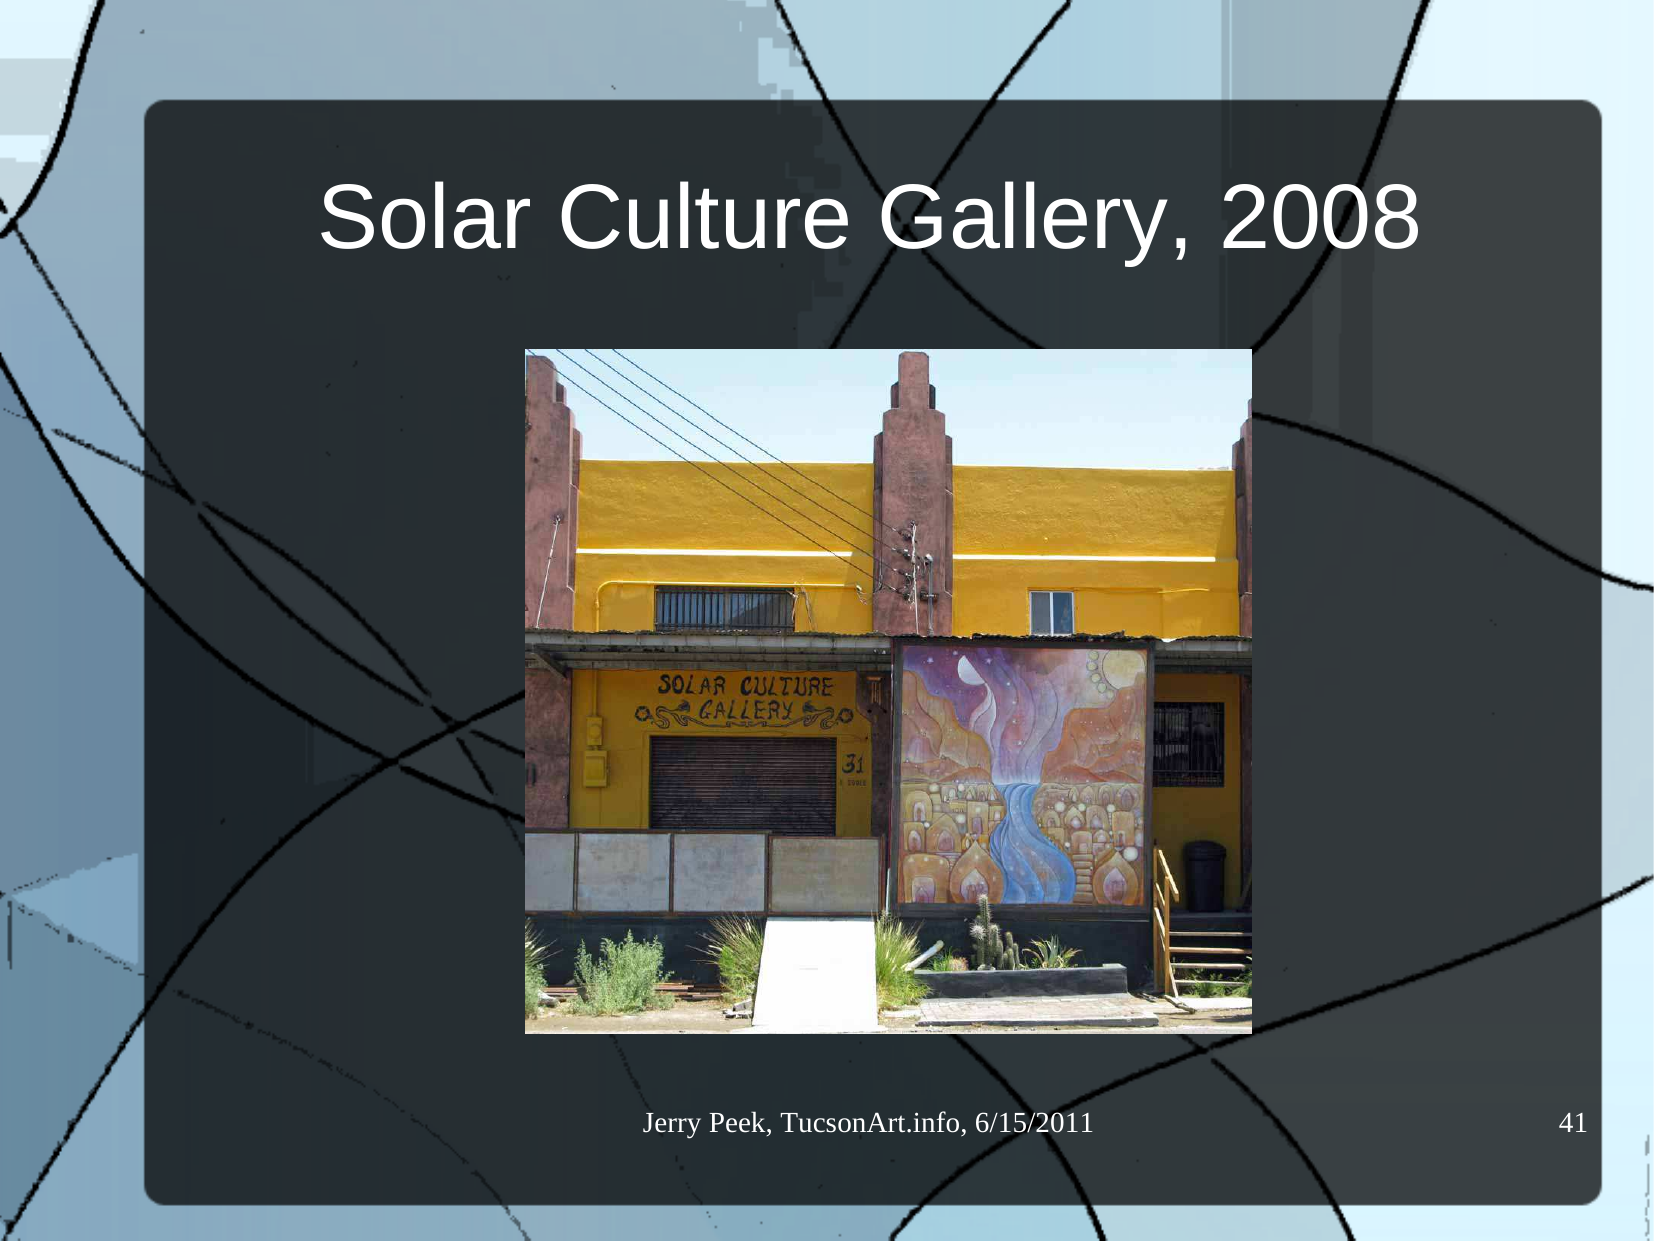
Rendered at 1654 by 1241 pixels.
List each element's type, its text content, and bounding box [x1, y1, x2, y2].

title Solar Culture Gallery, 2008 [159, 108, 1583, 325]
picture [0, 0, 1654, 1241]
